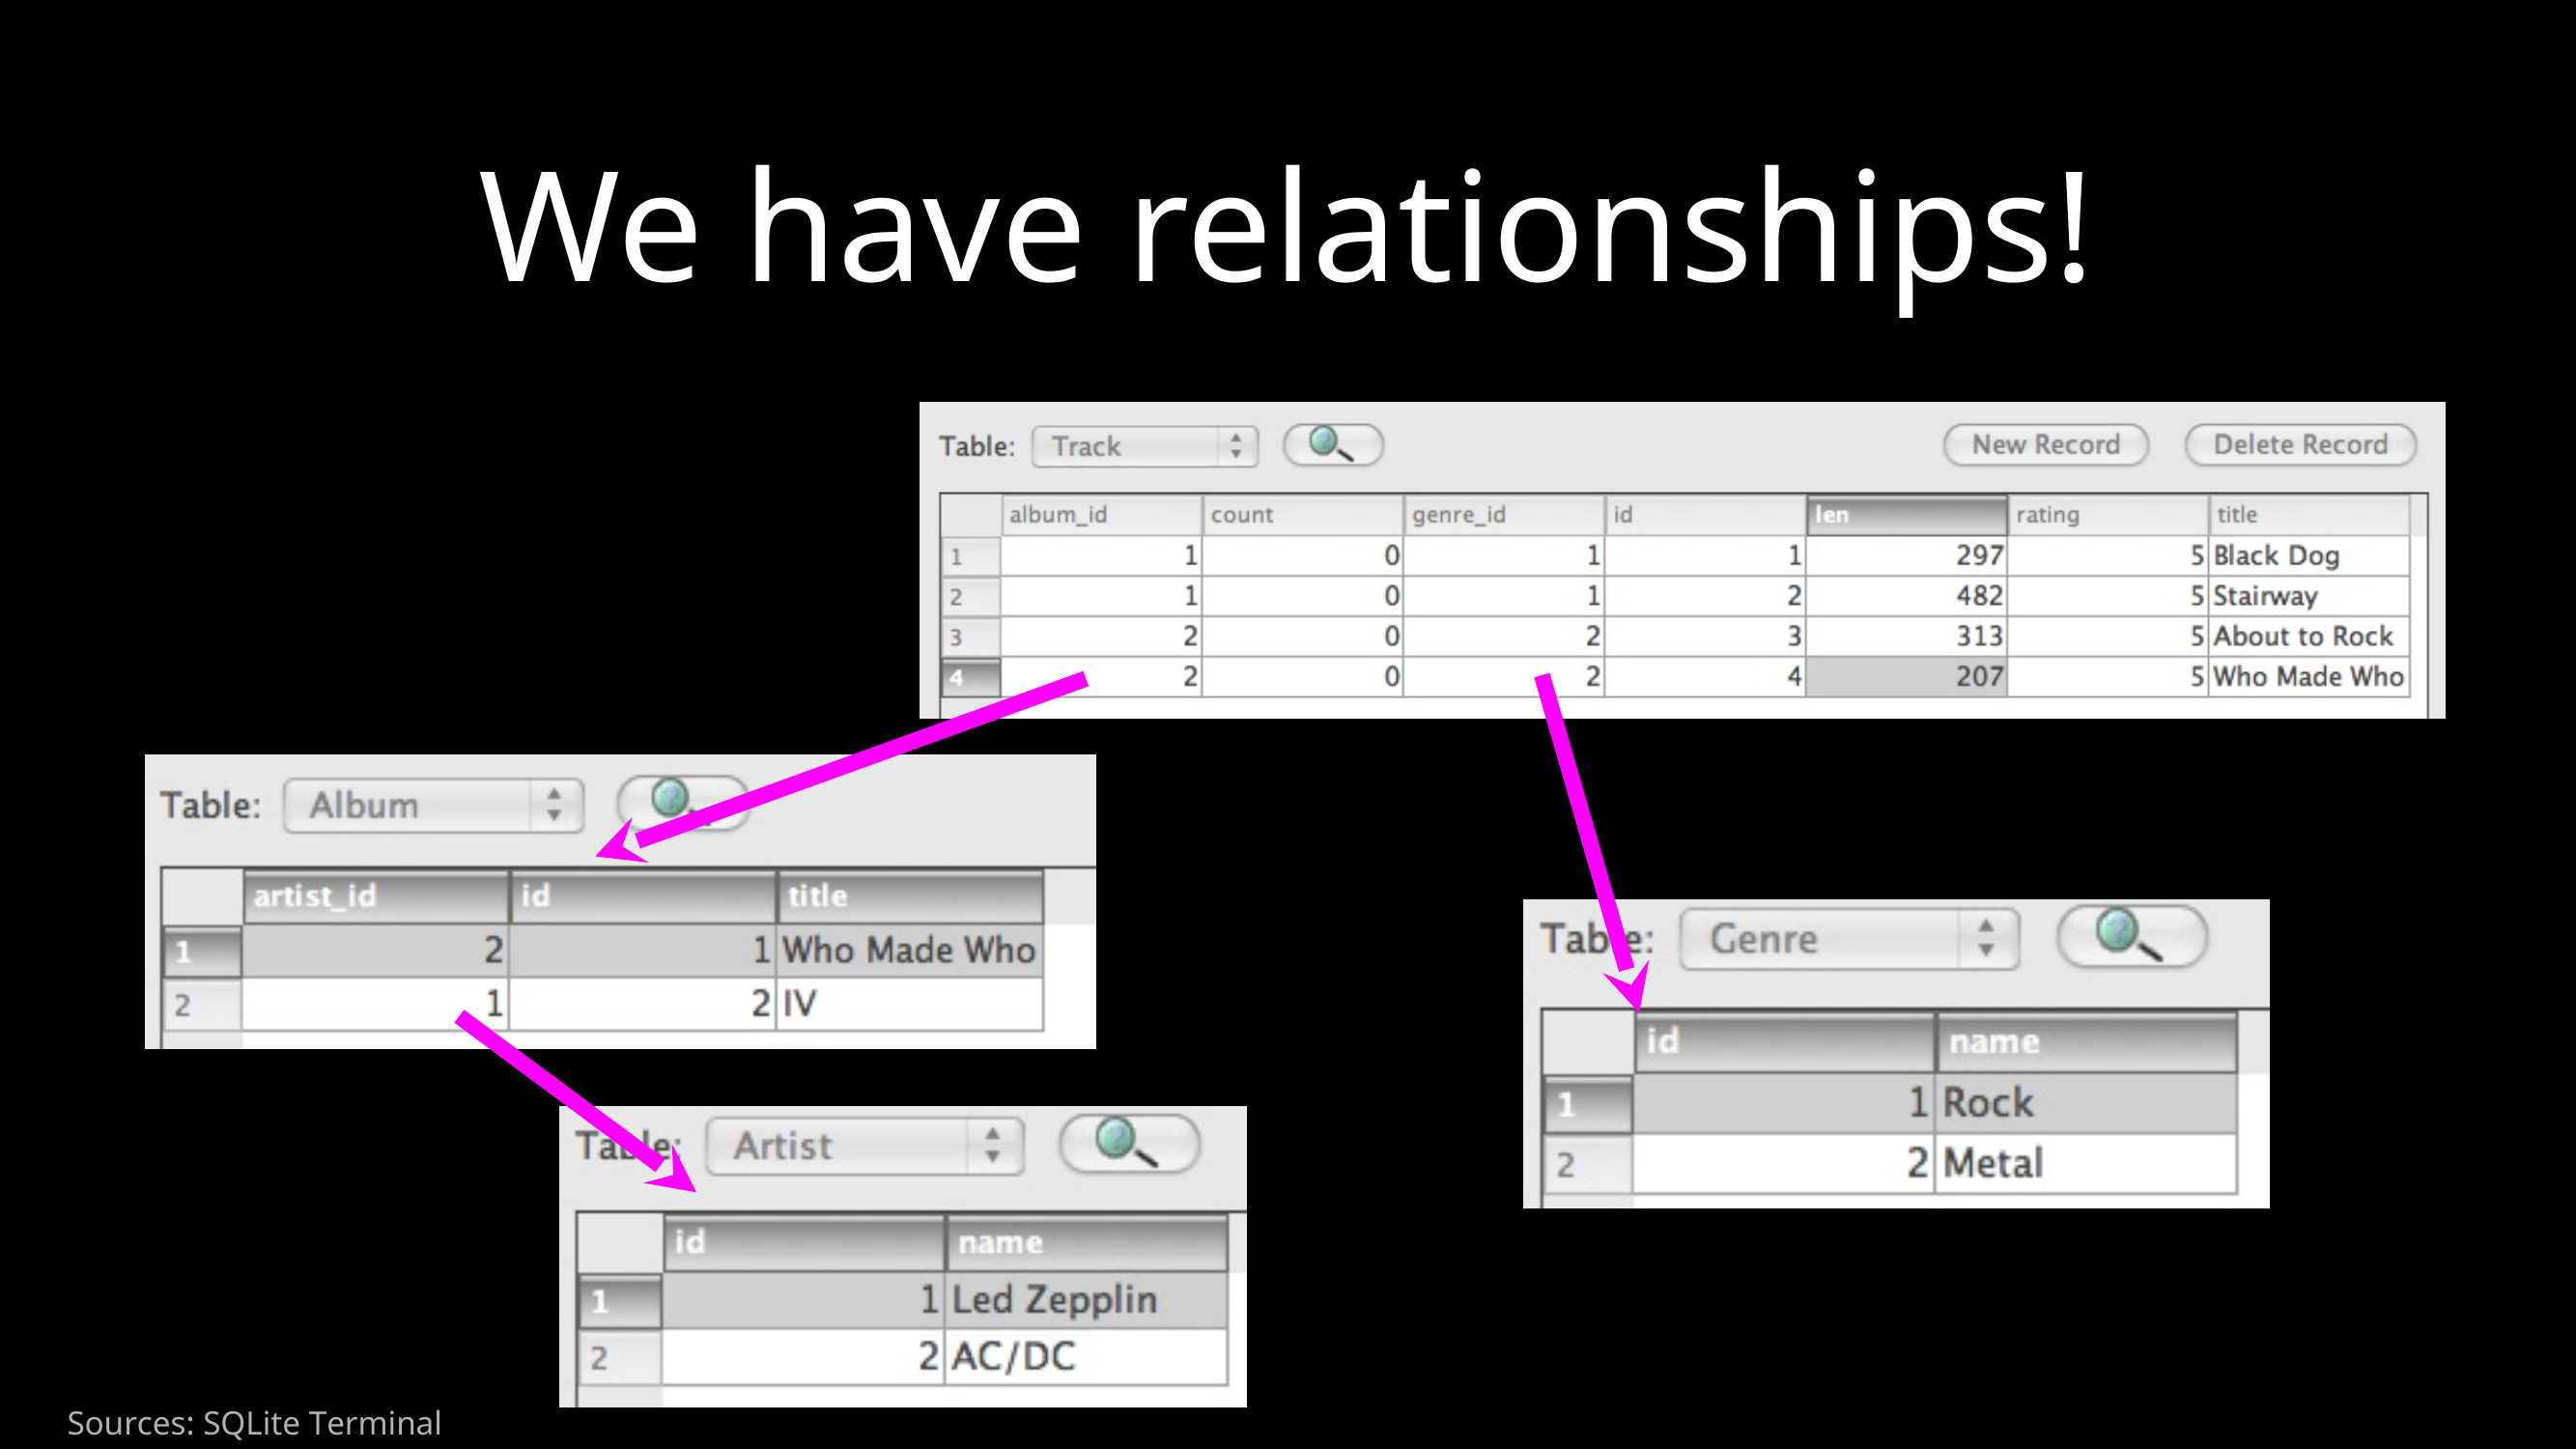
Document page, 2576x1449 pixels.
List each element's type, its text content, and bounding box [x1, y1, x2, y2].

picture [920, 402, 2446, 719]
picture [1523, 899, 2270, 1208]
picture [145, 754, 1096, 1049]
title We have relationships! [183, 38, 2392, 403]
text_box Sources: SQLite Terminal [52, 1395, 458, 1449]
picture [559, 1106, 1247, 1407]
